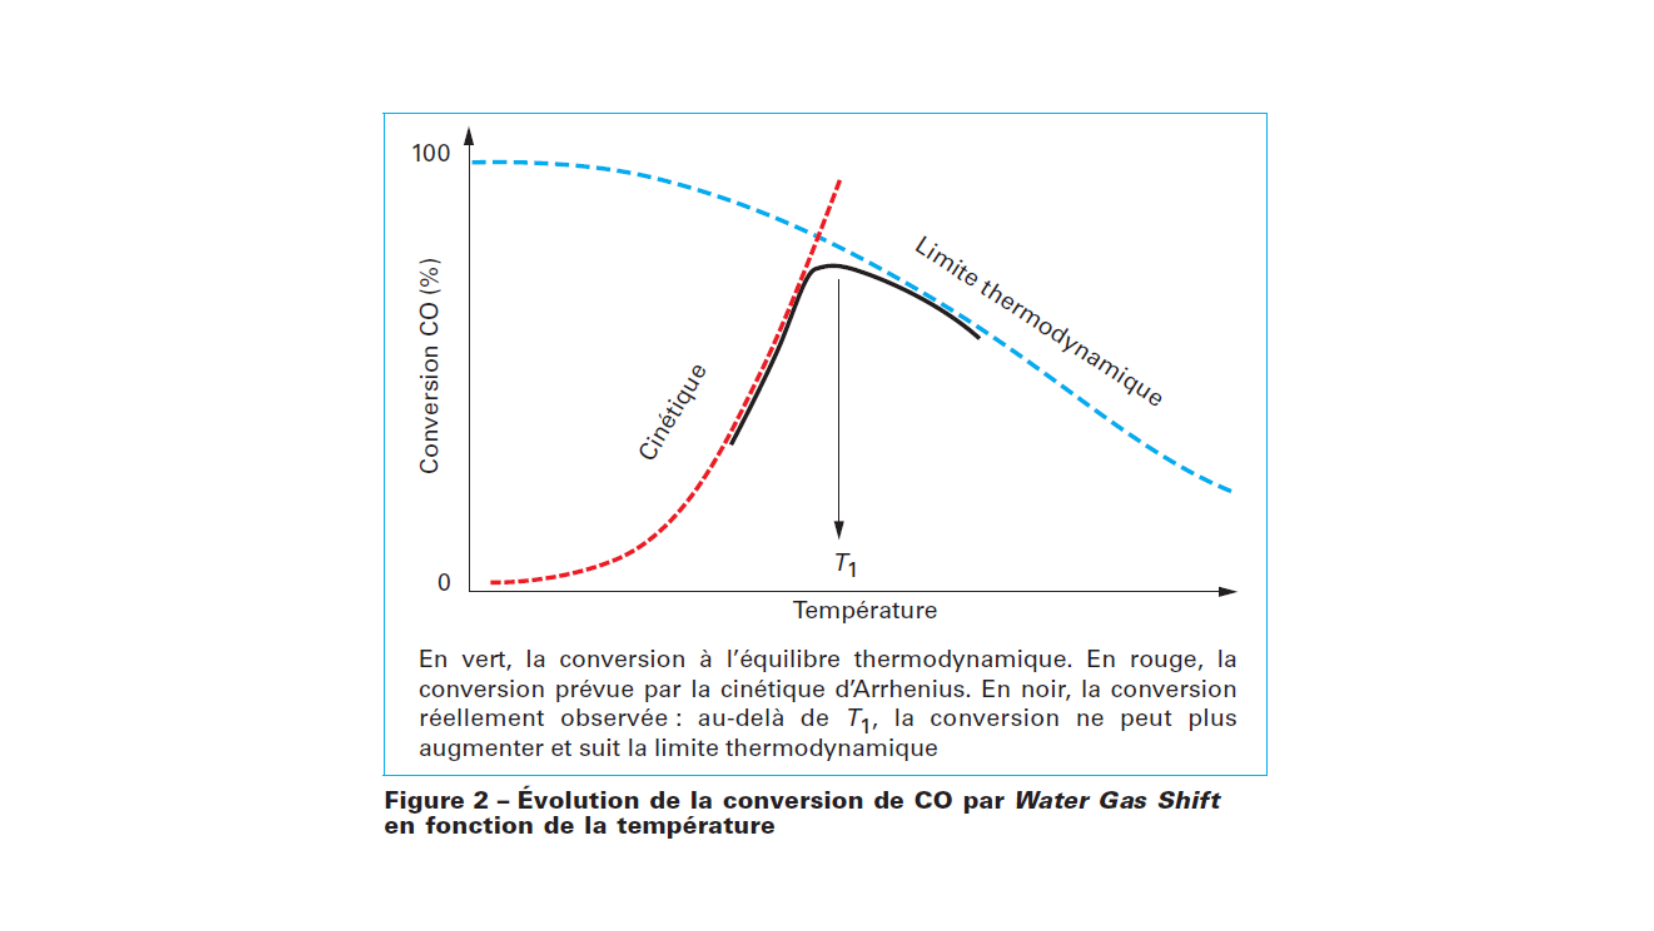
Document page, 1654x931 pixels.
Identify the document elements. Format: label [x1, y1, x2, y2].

picture [355, 84, 1309, 850]
